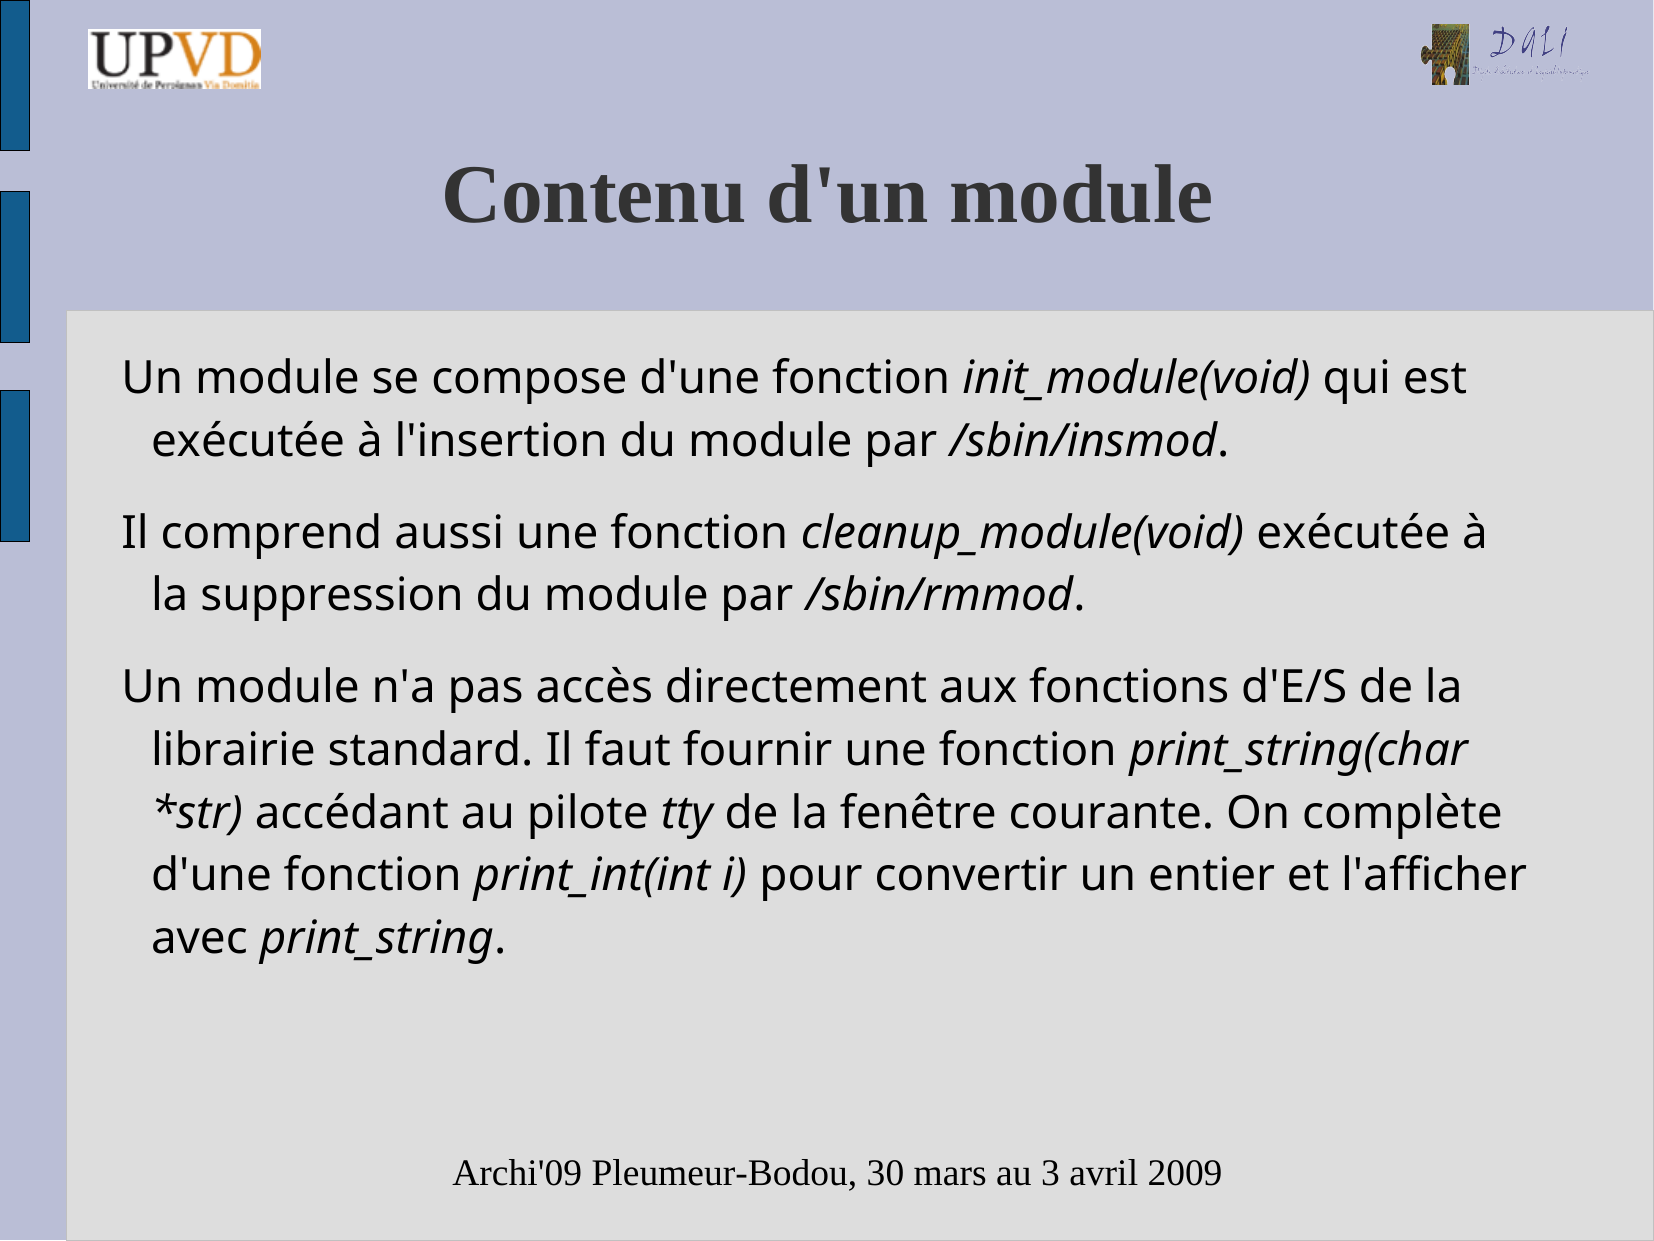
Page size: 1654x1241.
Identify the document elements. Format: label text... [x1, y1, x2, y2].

title Contenu d'un module [121, 91, 1534, 299]
list Un module se compose d'une fonction init_module(void) qui est exécutée à l'insertion du module par /sbin/insmod. Il comprend aussi une fonction cleanup_module(void) exécutée à la suppression du module par /sbin/rmmod. Un module n'a pas accès directement aux fonctions d'E/S de la librairie standard. Il faut fournir une fonction print_string(char *str) accédant au pilote tty de la fenêtre courante. On complète d'une fonction print_int(int i) pour convertir un entier et l'afficher avec print_string. [121, 344, 1534, 1127]
text_box Archi'09 Pleumeur-Bodou, 30 mars au 3 avril 2009 [452, 1151, 1226, 1204]
picture [88, 29, 261, 89]
picture [1420, 24, 1593, 85]
